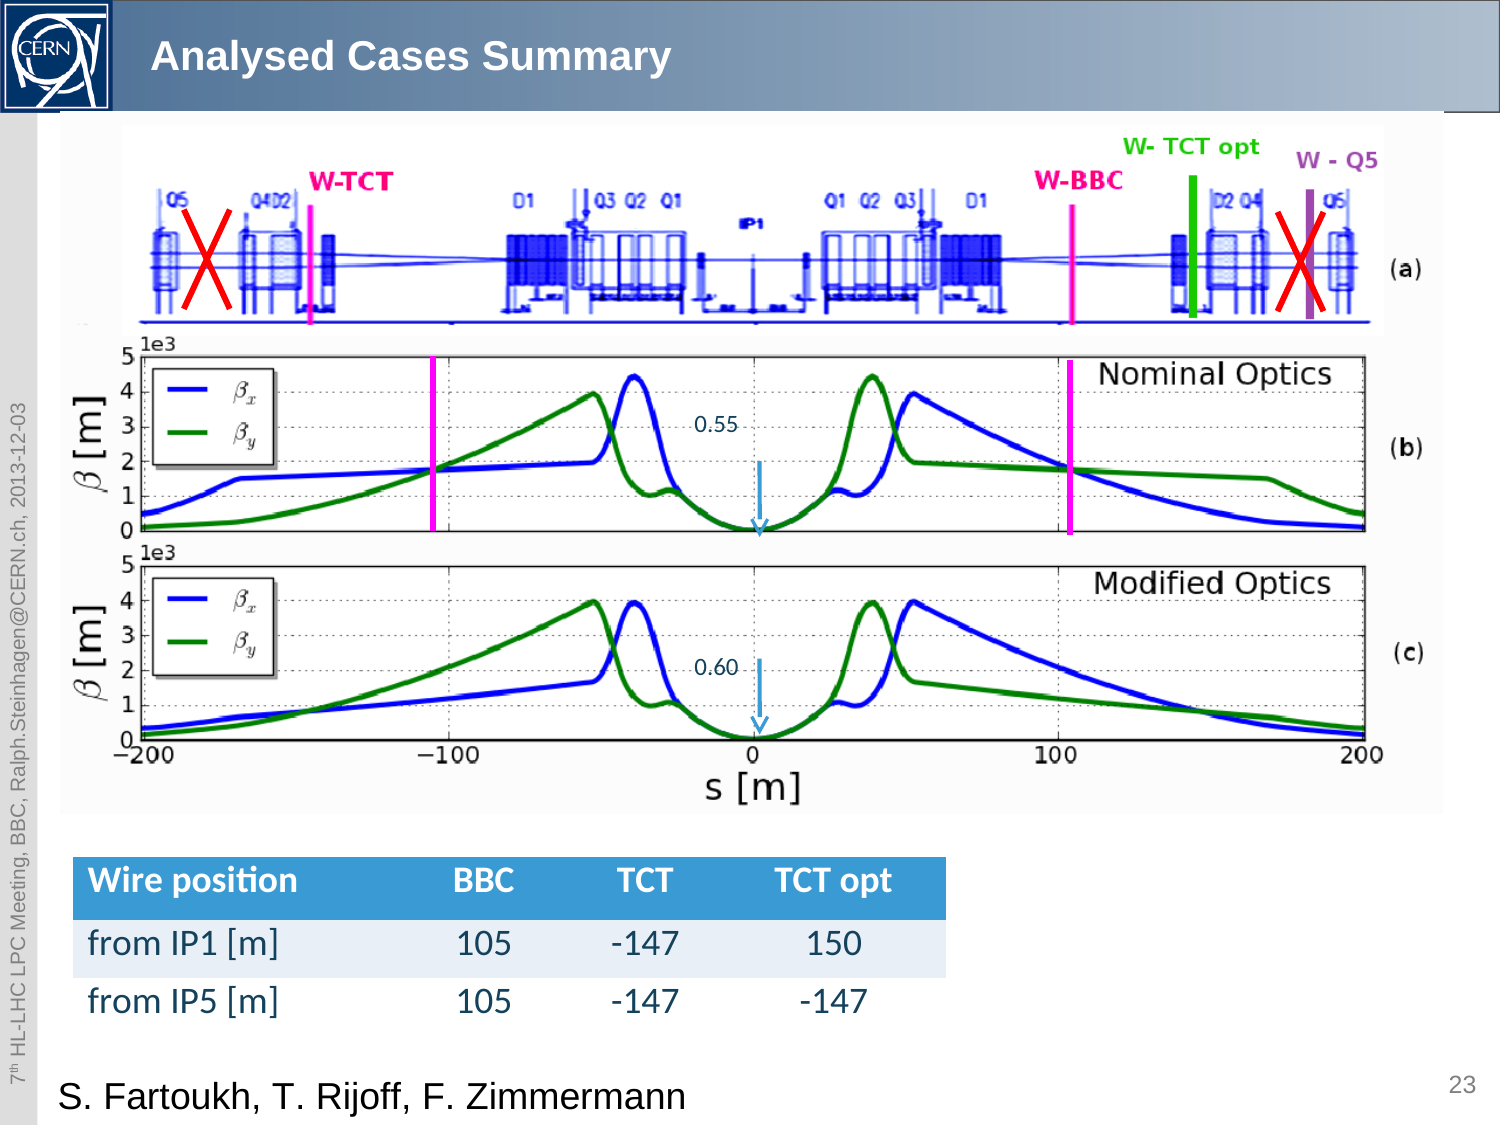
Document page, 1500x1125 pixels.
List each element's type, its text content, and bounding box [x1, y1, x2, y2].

title Analysed Cases Summary [150, 0, 1201, 113]
table_header TCT opt [721, 857, 946, 920]
text_box S. Fartoukh, T. Rijoff, F. Zimmermann [42, 1068, 703, 1125]
table_cell from IP1 [m] [73, 920, 399, 978]
picture [0, 0, 1444, 815]
table_header TCT [569, 857, 721, 920]
table_cell 105 [399, 978, 569, 1039]
text_box 0.60 [679, 643, 754, 689]
text_box 0.55 [679, 400, 754, 446]
table_cell -147 [569, 920, 721, 978]
table_cell -147 [569, 978, 721, 1039]
table_cell -147 [721, 978, 946, 1039]
table_cell from IP5 [m] [73, 978, 399, 1039]
table_header Wire position [73, 857, 399, 920]
table_header BBC [399, 857, 569, 920]
table_cell 105 [399, 920, 569, 978]
table_cell 150 [721, 920, 946, 978]
